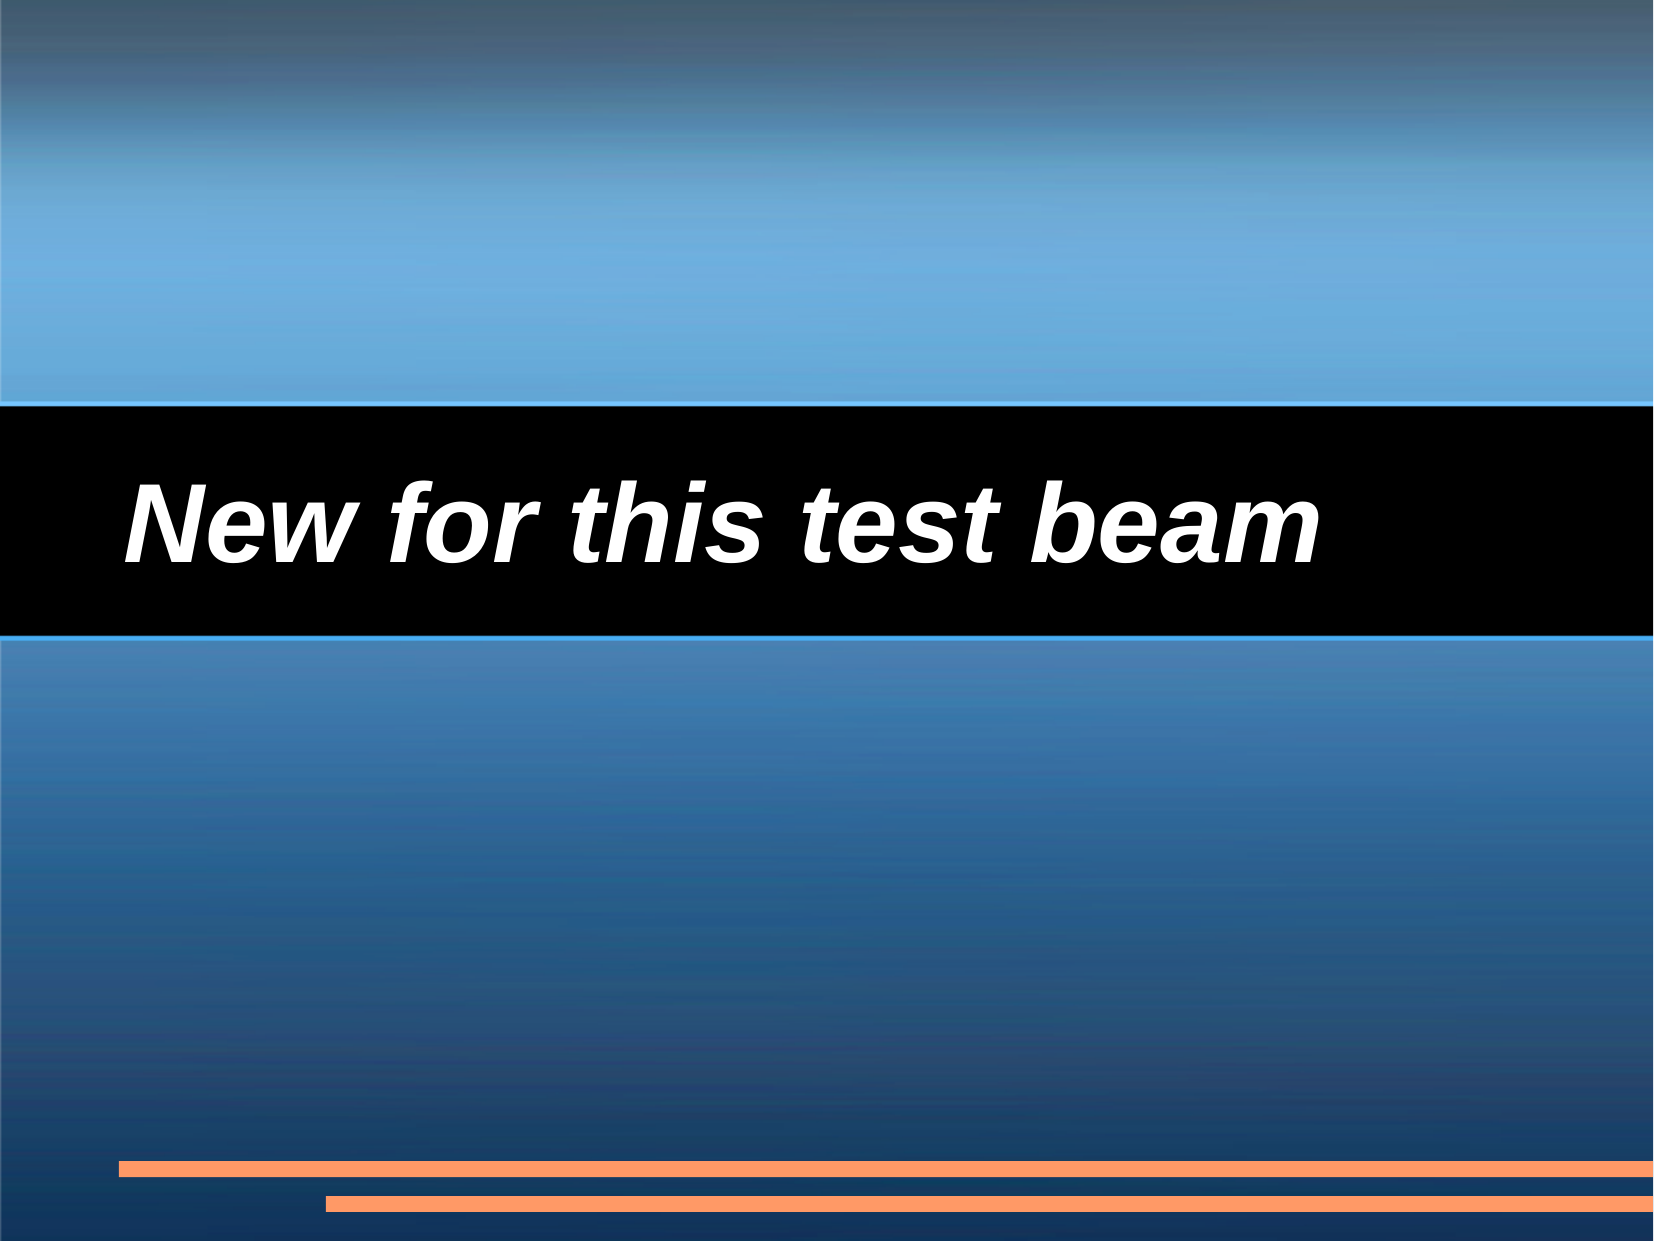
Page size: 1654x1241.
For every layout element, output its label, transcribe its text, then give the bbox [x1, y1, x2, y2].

picture [0, 0, 1654, 1241]
title New for this test beam [123, 419, 1536, 627]
